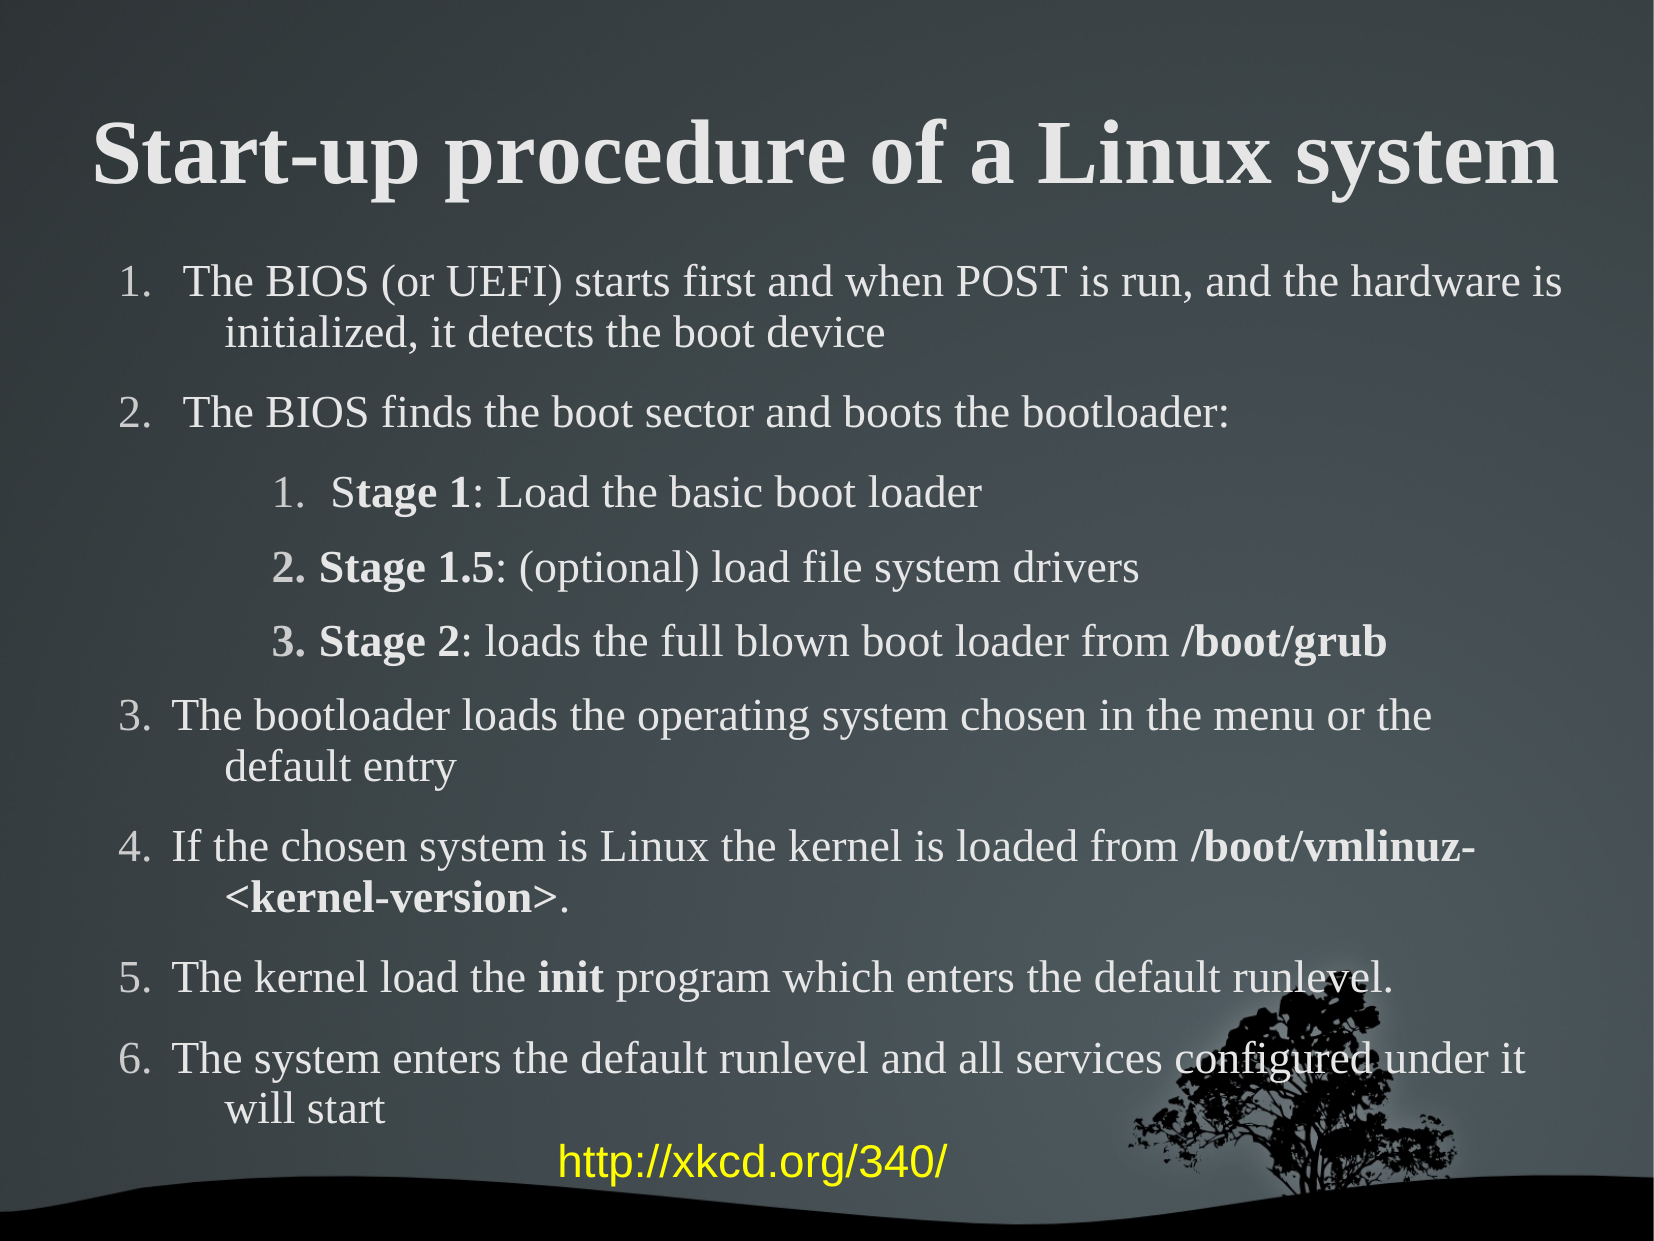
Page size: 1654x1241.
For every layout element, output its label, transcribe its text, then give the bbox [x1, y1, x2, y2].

picture [0, 0, 1654, 1241]
title Start-up procedure of a Linux system [82, 33, 1571, 255]
list The BIOS (or UEFI) starts first and when POST is run, and the hardware is initialized, it detects the boot device The BIOS finds the boot sector and boots the bootloader: Stage 1: Load the basic boot loader Stage 1.5: (optional) load file system drivers Stage 2: loads the full blown boot loader from ​/boot/grub The bootloader loads the operating system chosen in the menu or the default entry If the chosen system is Linux the kernel is loaded from /boot/vmlinuz-<kernel-version>. The kernel load the init program which enters the default runlevel. The system enters the default runlevel and all services configured under it will start [82, 255, 1571, 1173]
text_box http://xkcd.org/340/ [542, 1128, 1024, 1230]
